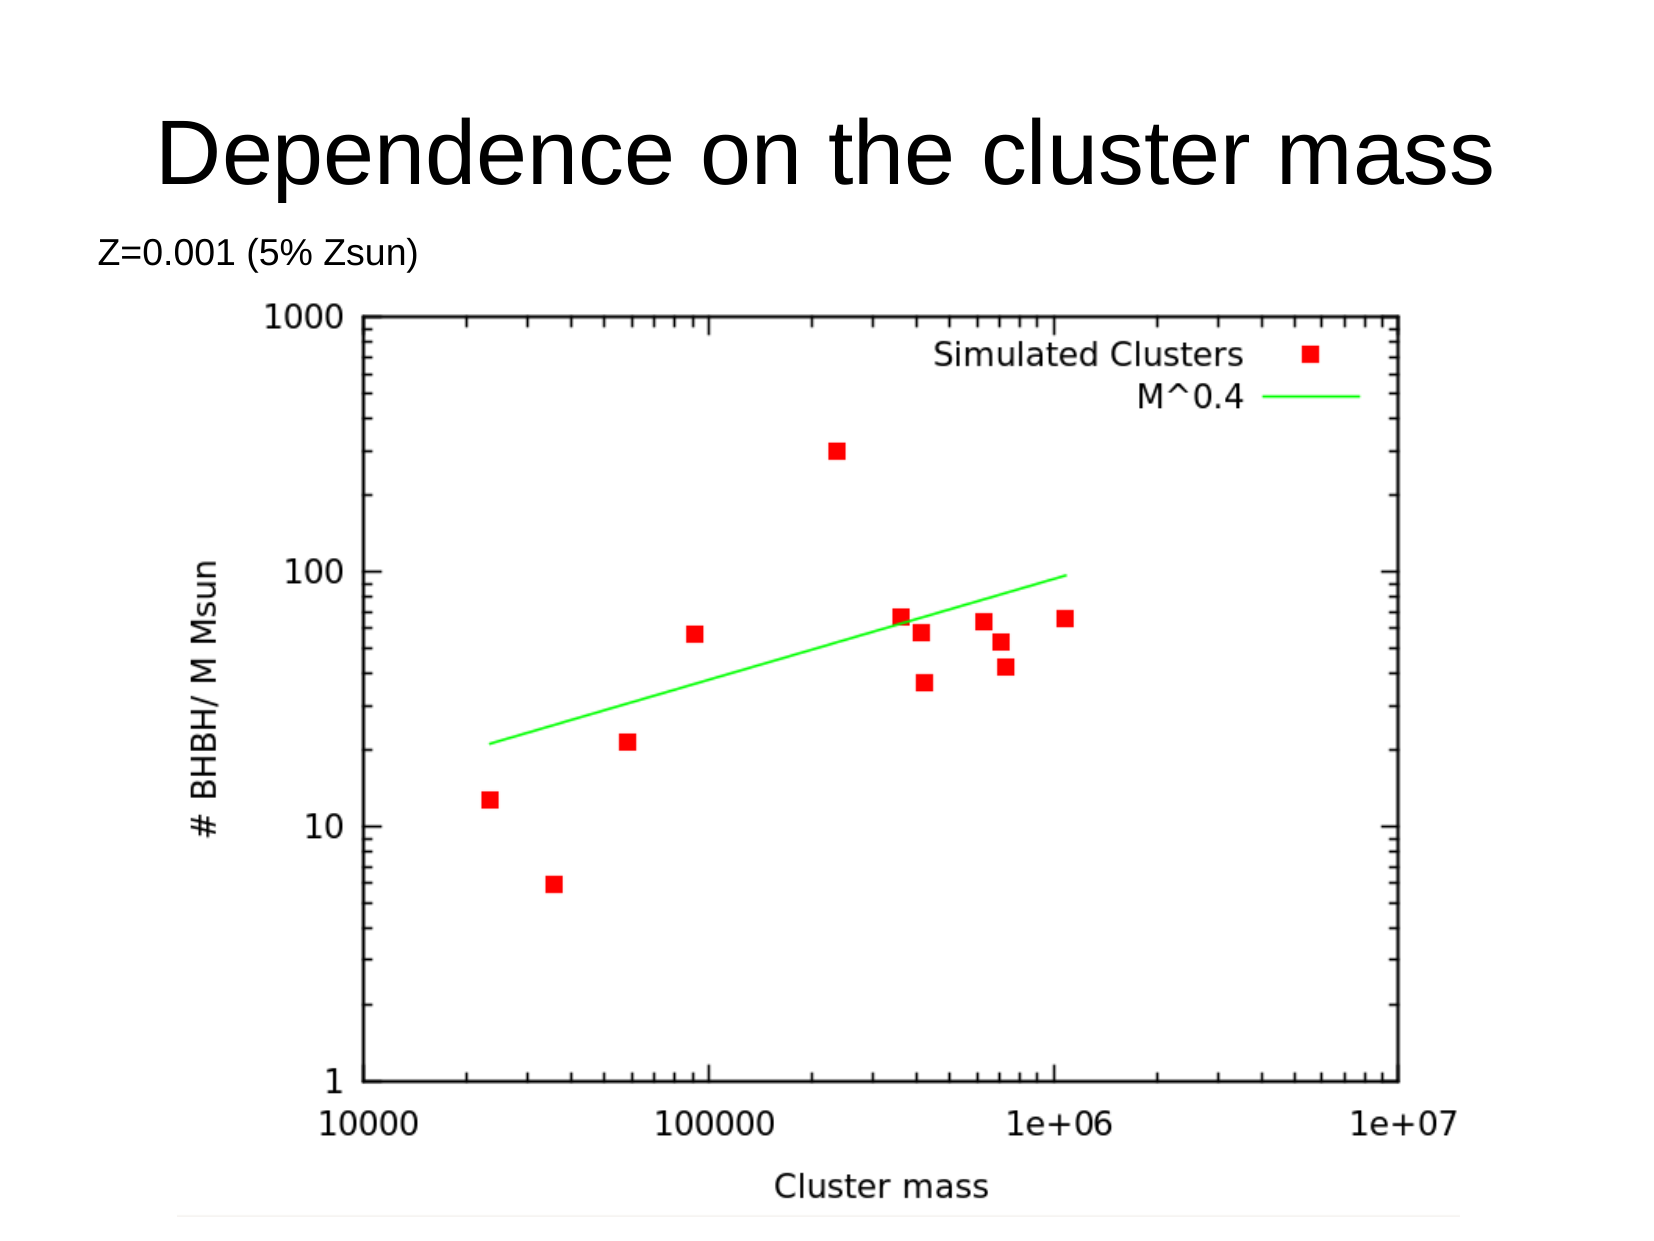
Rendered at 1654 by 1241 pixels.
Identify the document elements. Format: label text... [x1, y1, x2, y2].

title Dependence on the cluster mass [82, 49, 1571, 257]
picture [177, 285, 1460, 1217]
text_box Z=0.001 (5% Zsun) [82, 224, 435, 282]
